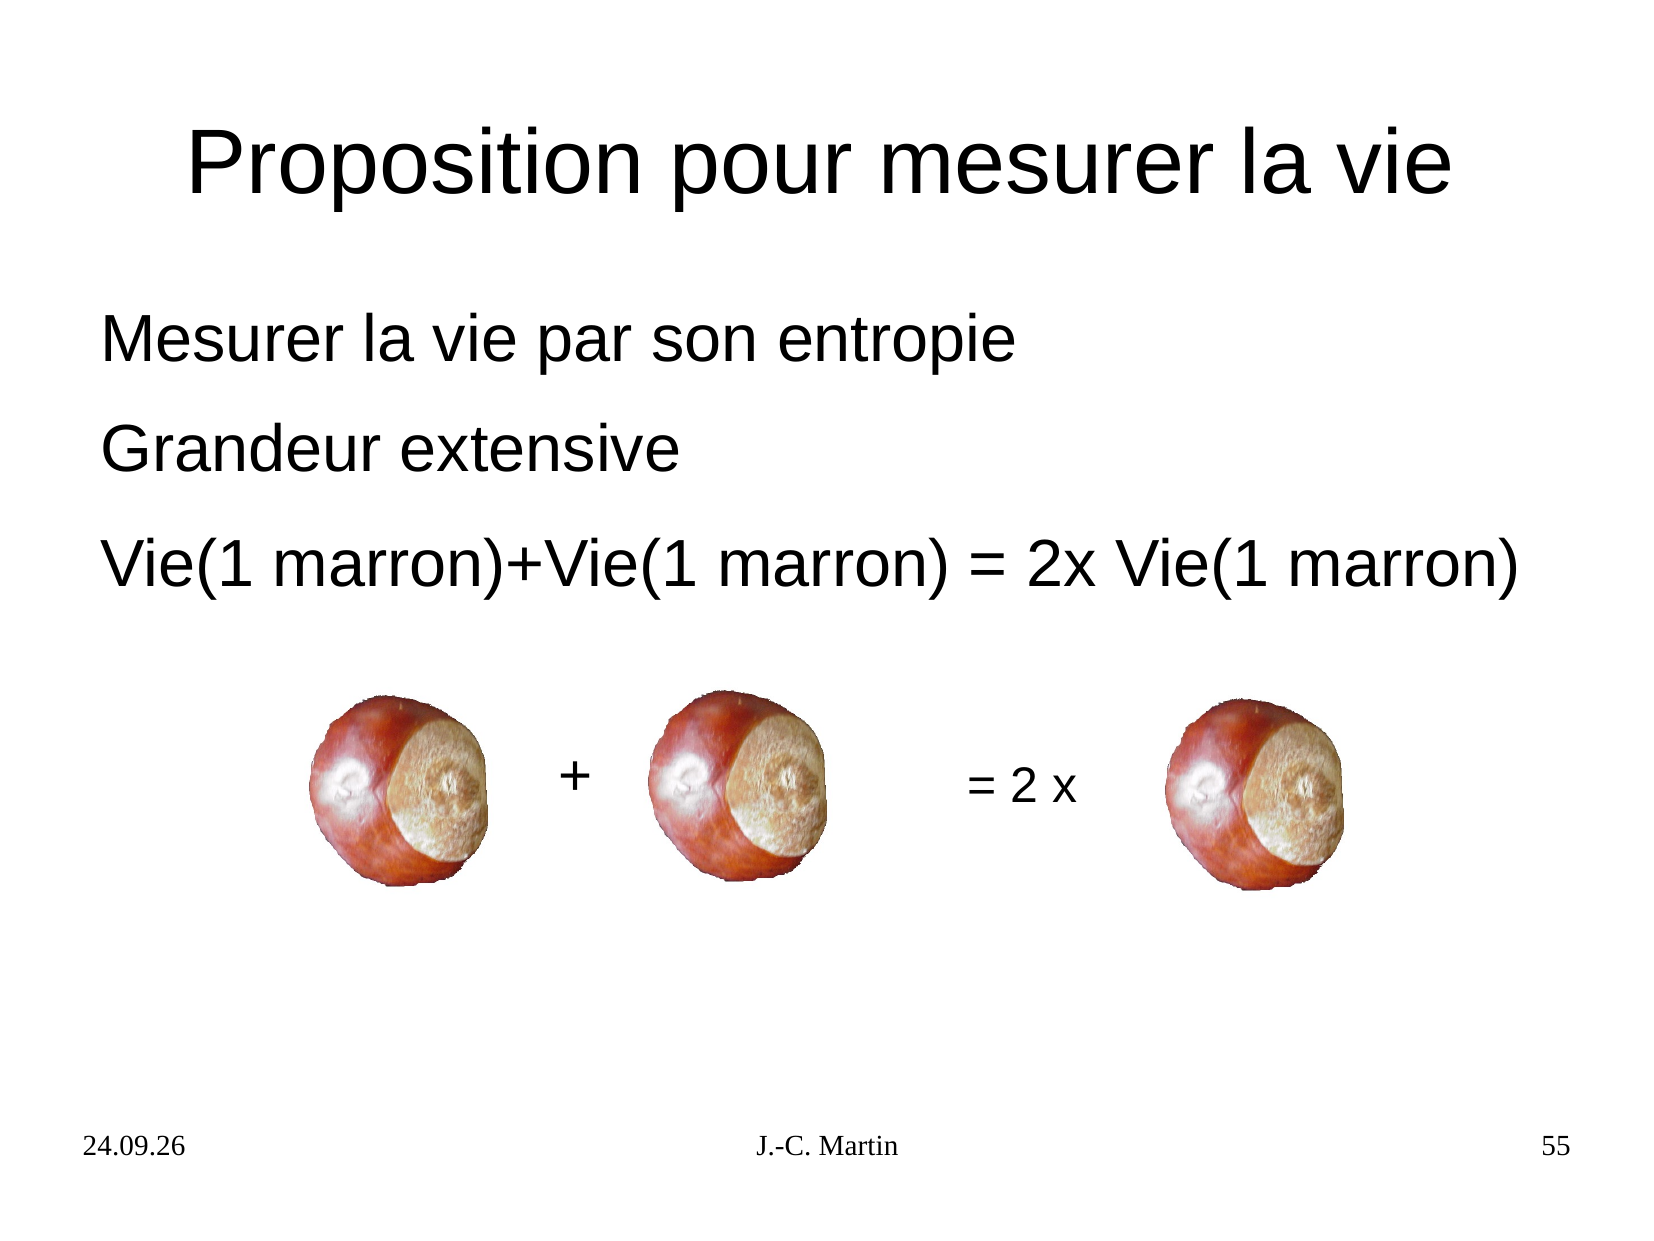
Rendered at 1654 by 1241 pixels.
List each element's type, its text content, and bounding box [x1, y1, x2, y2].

list Mesurer la vie par son entropie‏ Grandeur extensive Vie(1 marron)+Vie(1 marron) = 2x Vie(1 marron)‏ [82, 290, 1604, 1109]
title Proposition pour mesurer la vie [77, 58, 1566, 266]
picture [634, 673, 839, 893]
picture [1151, 681, 1356, 902]
picture [295, 678, 500, 898]
text_box = 2 x [952, 749, 1093, 827]
text_box + [543, 735, 607, 823]
